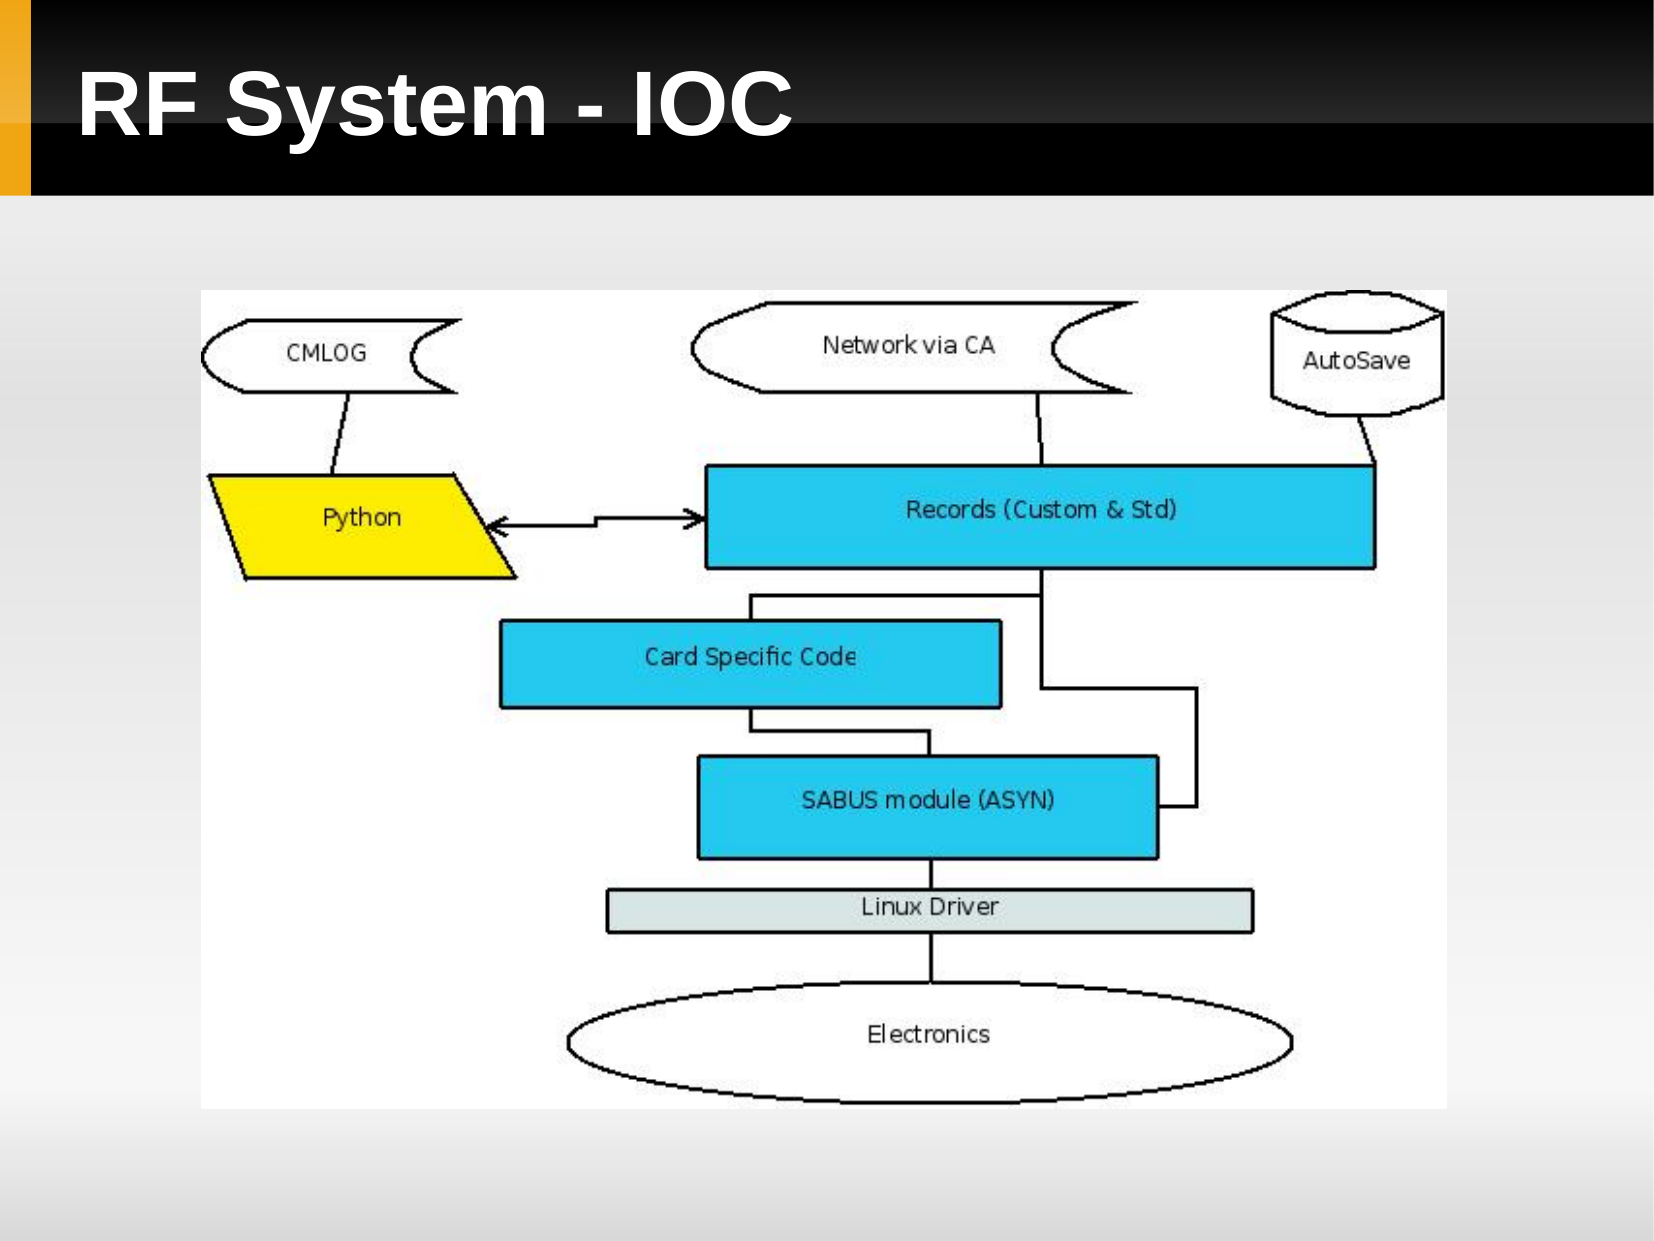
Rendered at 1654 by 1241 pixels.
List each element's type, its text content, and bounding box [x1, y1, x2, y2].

title RF System - IOC [76, 7, 1565, 200]
picture [0, 0, 1654, 1241]
